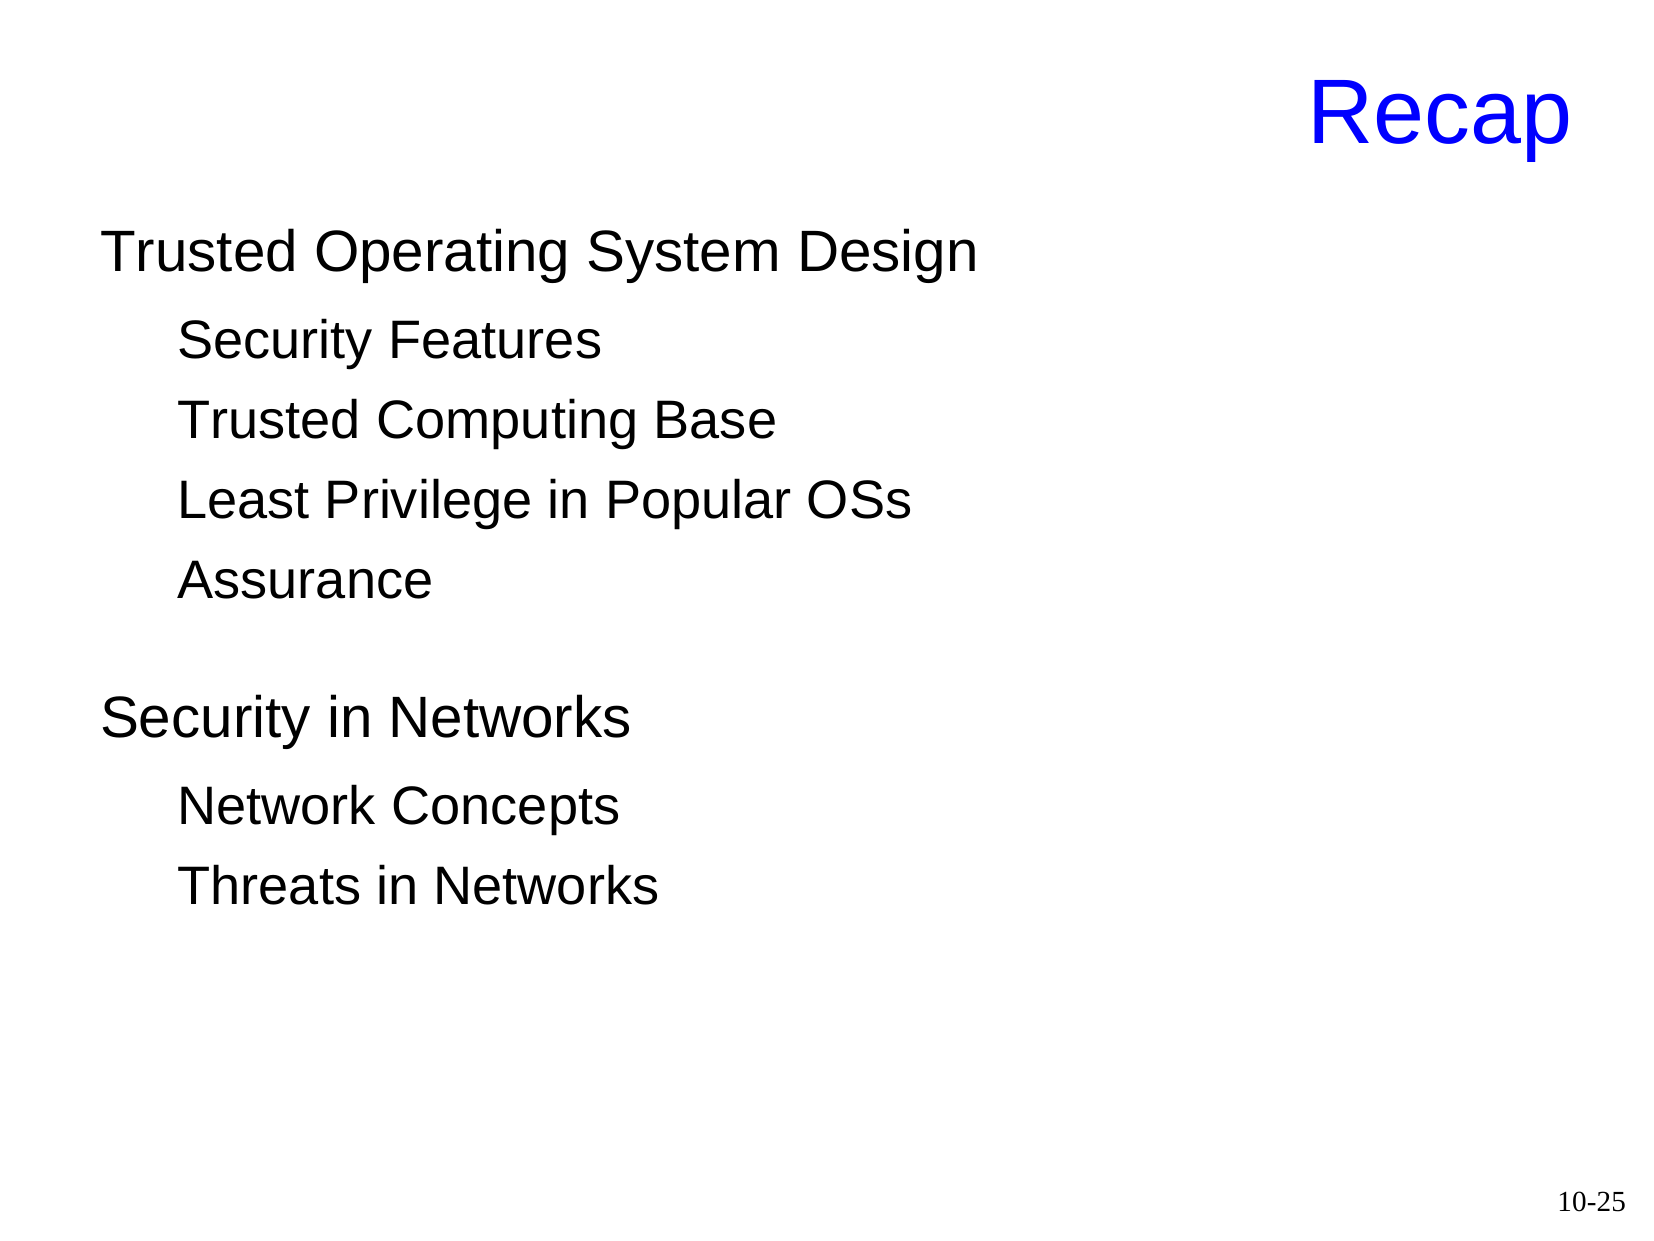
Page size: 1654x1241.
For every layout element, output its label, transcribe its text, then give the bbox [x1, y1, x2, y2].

title Recap [84, 18, 1573, 211]
list Trusted Operating System Design Security Features Trusted Computing Base Least Privilege in Popular OSs Assurance Security in Networks Network Concepts Threats in Networks [82, 223, 1571, 1141]
